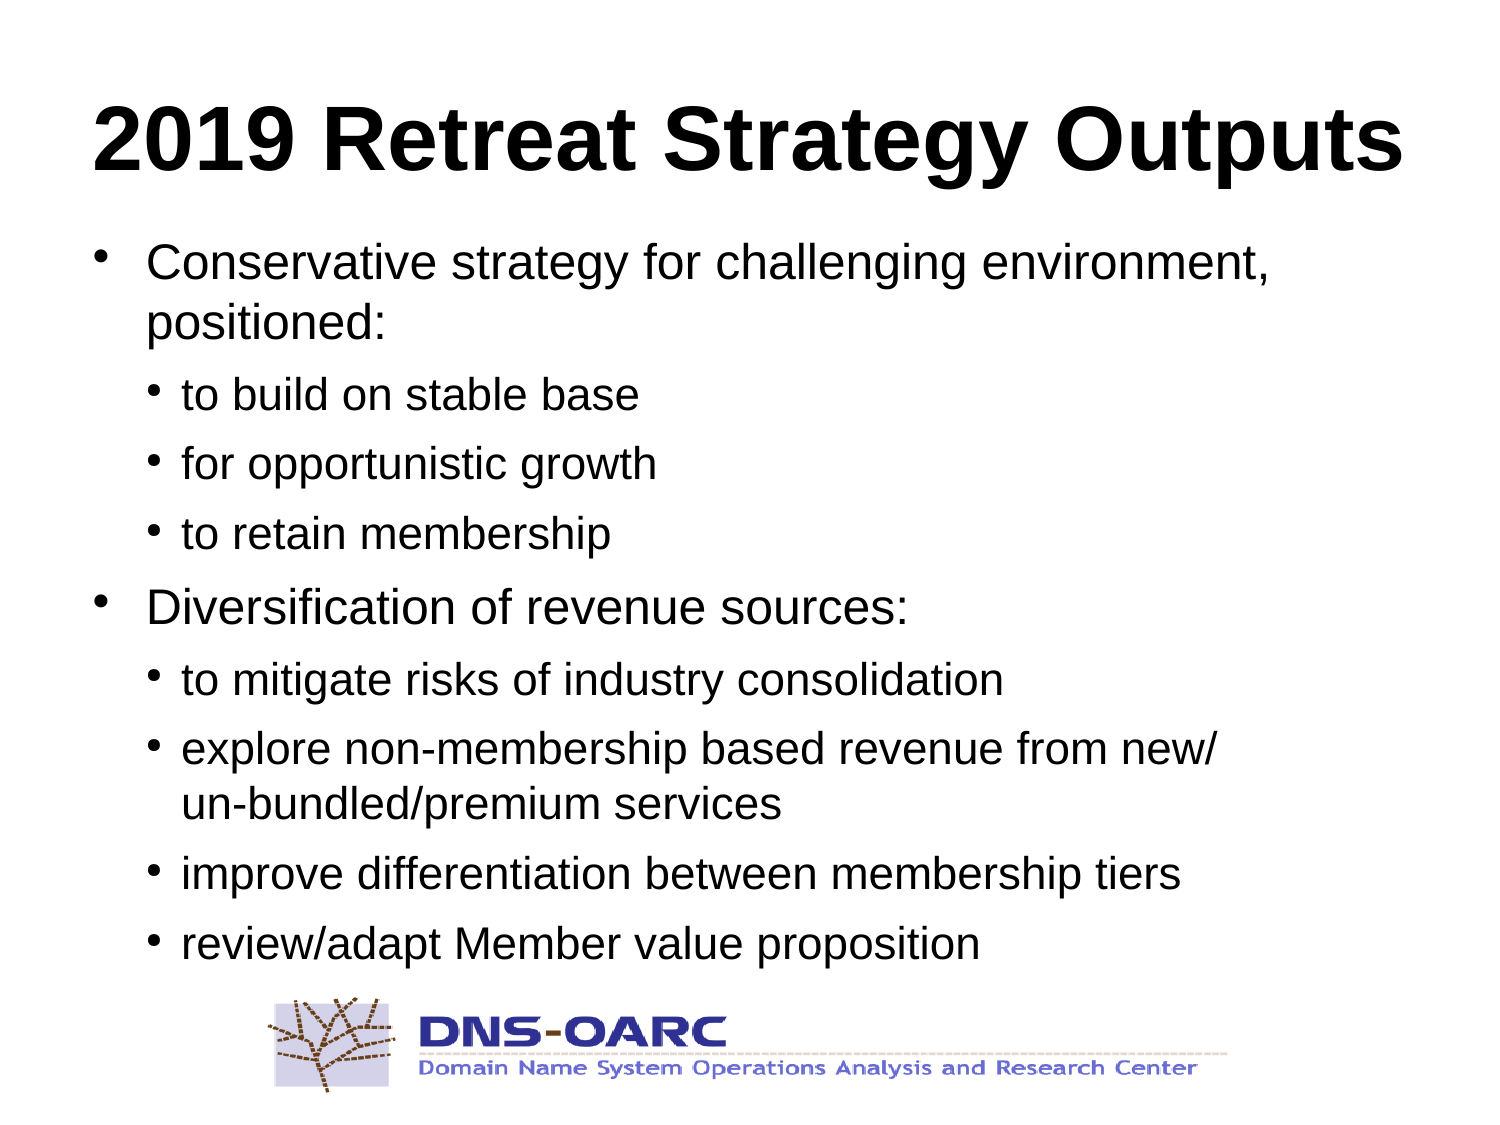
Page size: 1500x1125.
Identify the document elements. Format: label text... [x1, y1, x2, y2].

text_box Conservative strategy for challenging environment, positioned: to build on stable base for opportunistic growth to retain membership Diversification of revenue sources: to mitigate risks of industry consolidation explore non-membership based revenue from new/ un-bundled/premium services improve differentiation between membership tiers review/adapt Member value proposition [74, 229, 1425, 918]
title 2019 Retreat Strategy Outputs [75, 44, 1425, 229]
picture [214, 991, 1259, 1099]
